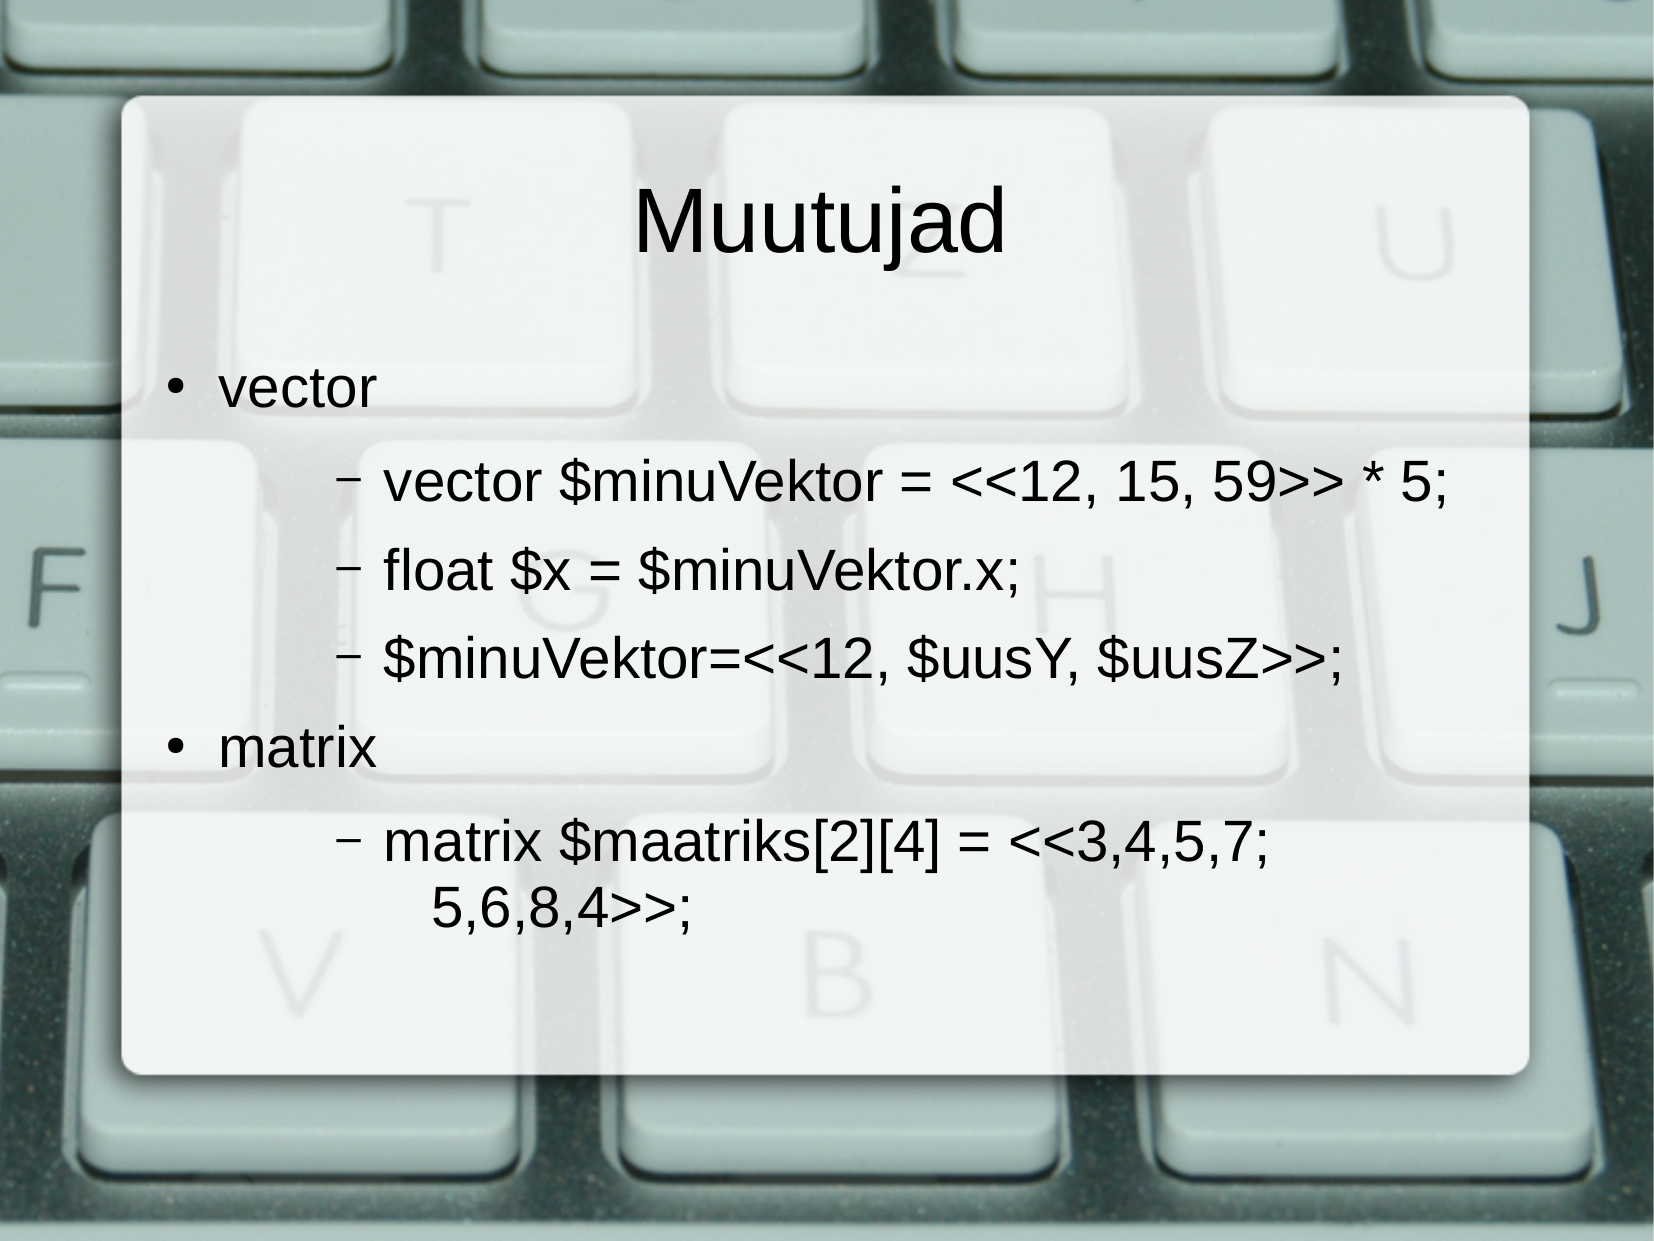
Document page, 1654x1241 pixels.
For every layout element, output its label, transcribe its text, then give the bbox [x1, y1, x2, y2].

list vector vector $minuVektor = <<12, 15, 59>> * 5; float $x = $minuVektor.x; $minuVektor=<<12, $uusY, $uusZ>>; matrix matrix $maatriks[2][4] = <<3,4,5,7; 5,6,8,4>>; [147, 354, 1506, 1049]
picture [0, 0, 1654, 1241]
title Muutujad [135, 125, 1506, 318]
